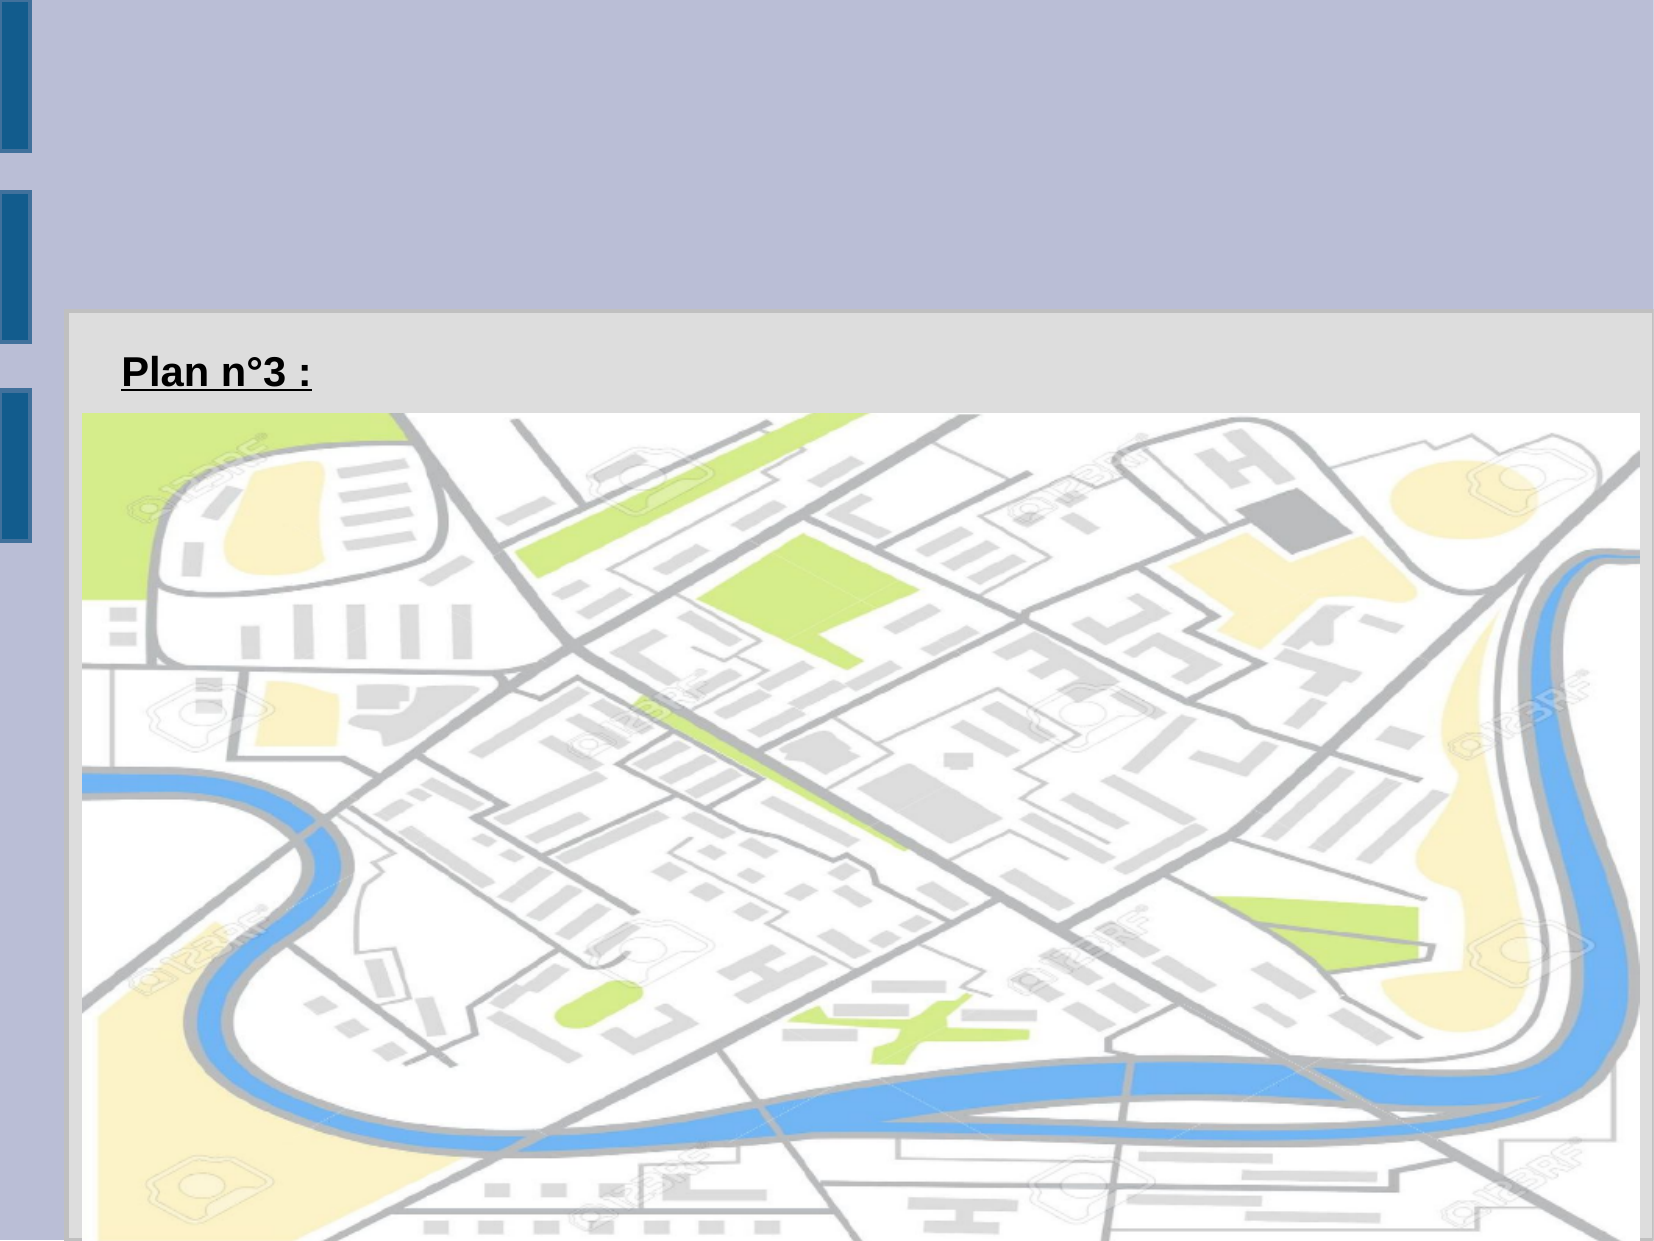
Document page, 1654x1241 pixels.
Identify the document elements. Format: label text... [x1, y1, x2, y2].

picture [82, 413, 1640, 1241]
list Plan n°3 : [121, 344, 1534, 413]
